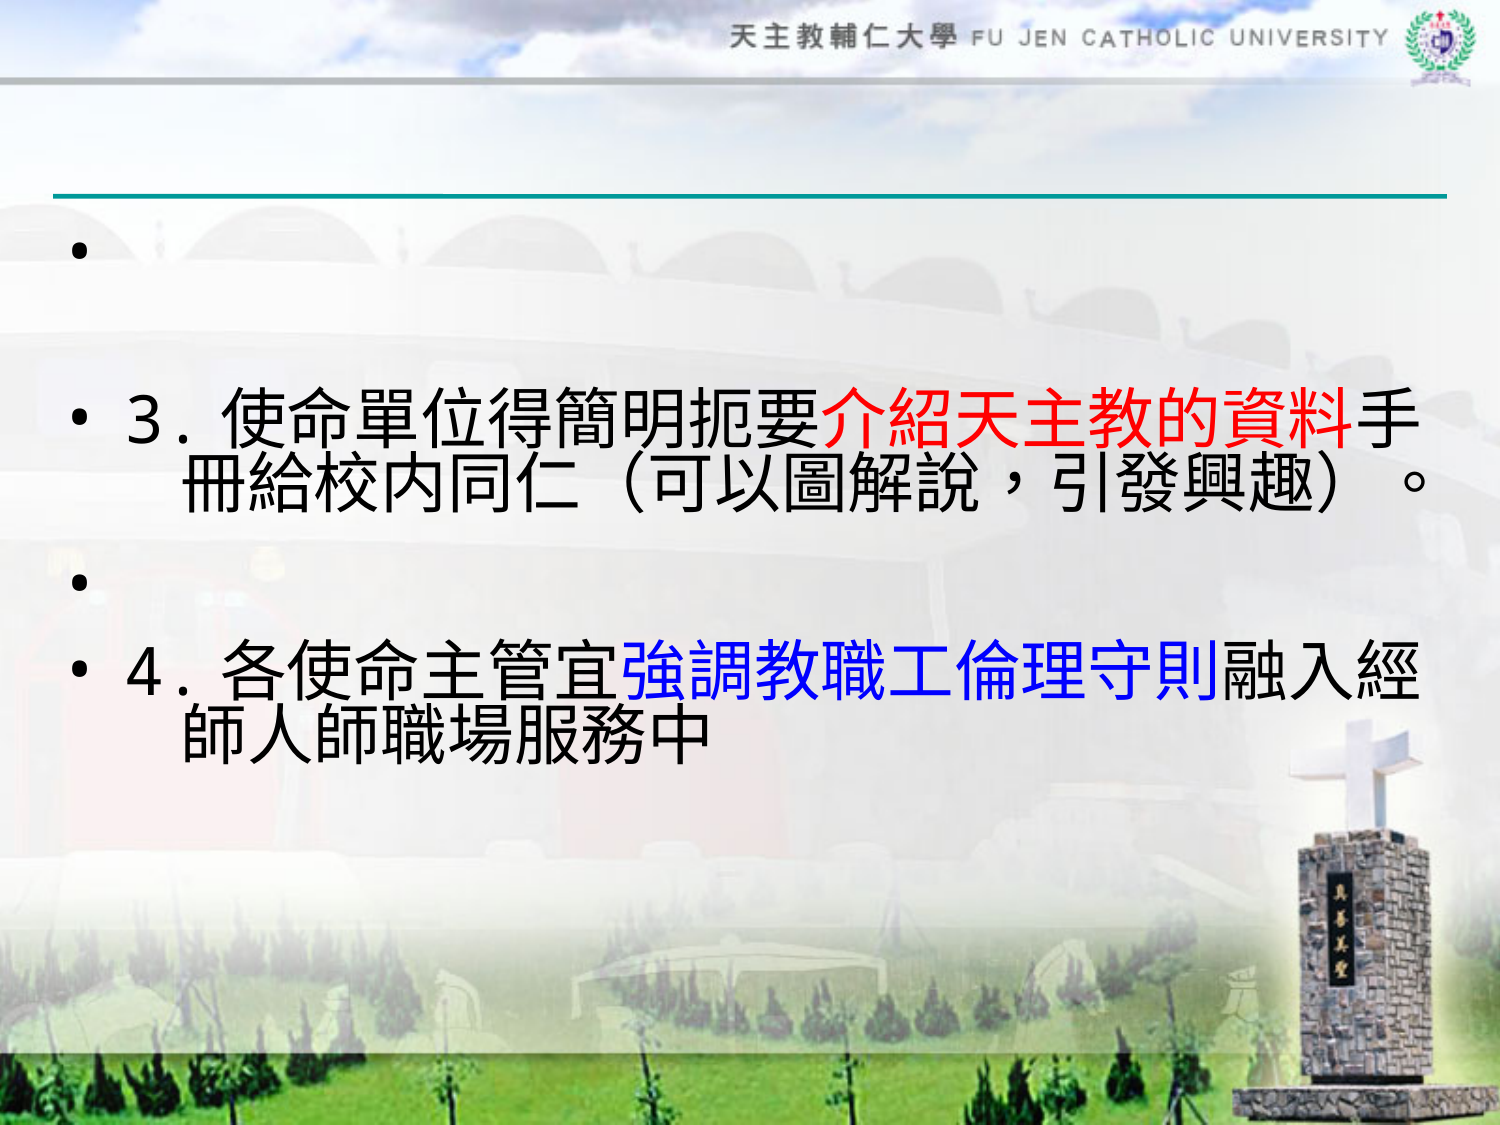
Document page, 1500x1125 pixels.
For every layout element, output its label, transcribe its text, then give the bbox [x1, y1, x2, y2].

list 3.使命單位得簡明扼要介紹天主教的資料手冊給校内同仁（可以圖解說，引發興趣）。 4.各使命主管宜強調教職工倫理守則融入經師人師職場服務中 [52, 196, 1447, 1012]
